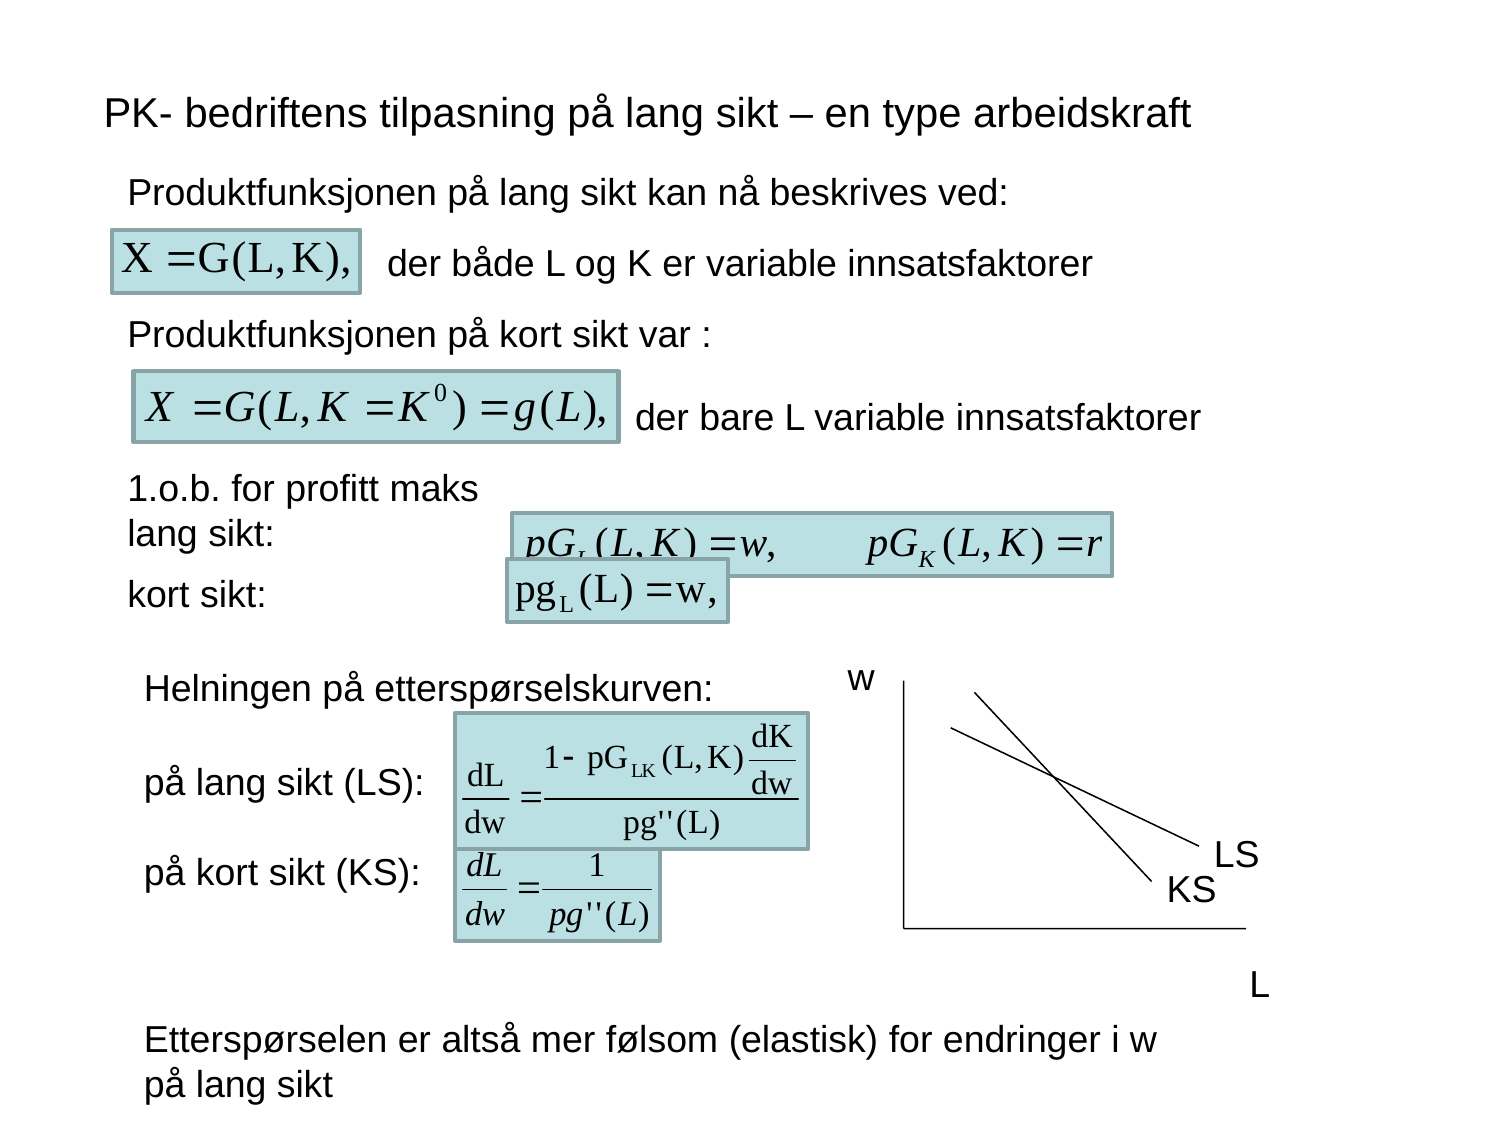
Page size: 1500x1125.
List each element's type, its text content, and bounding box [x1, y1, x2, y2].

chart [114, 231, 359, 291]
chart [457, 714, 806, 847]
text_box LS [1198, 822, 1282, 883]
text_box 1.o.b. for profitt maks lang sikt: [112, 456, 515, 562]
chart [457, 851, 658, 939]
chart [508, 560, 726, 620]
text_box på lang sikt (LS): på kort sikt (KS): [128, 750, 448, 901]
text_box PK- bedriftens tilpasning på lang sikt – en type arbeidskraft [88, 78, 1341, 144]
text_box der både L og K er variable innsatsfaktorer [372, 231, 1141, 292]
chart [513, 515, 1110, 574]
text_box L [1234, 952, 1306, 1013]
text_box KS [1151, 857, 1235, 919]
text_box Produktfunksjonen på kort sikt var : [112, 302, 1081, 363]
text_box Etterspørselen er altså mer følsom (elastisk) for endringer i w på lang sikt [128, 1007, 1231, 1114]
text_box Helningen på etterspørselskurven: [128, 656, 755, 717]
text_box kort sikt: [112, 562, 432, 623]
text_box w [832, 645, 904, 706]
chart [135, 373, 617, 441]
text_box Produktfunksjonen på lang sikt kan nå beskrives ved: [112, 160, 1081, 222]
text_box der bare L variable innsatsfaktorer [620, 385, 1389, 446]
